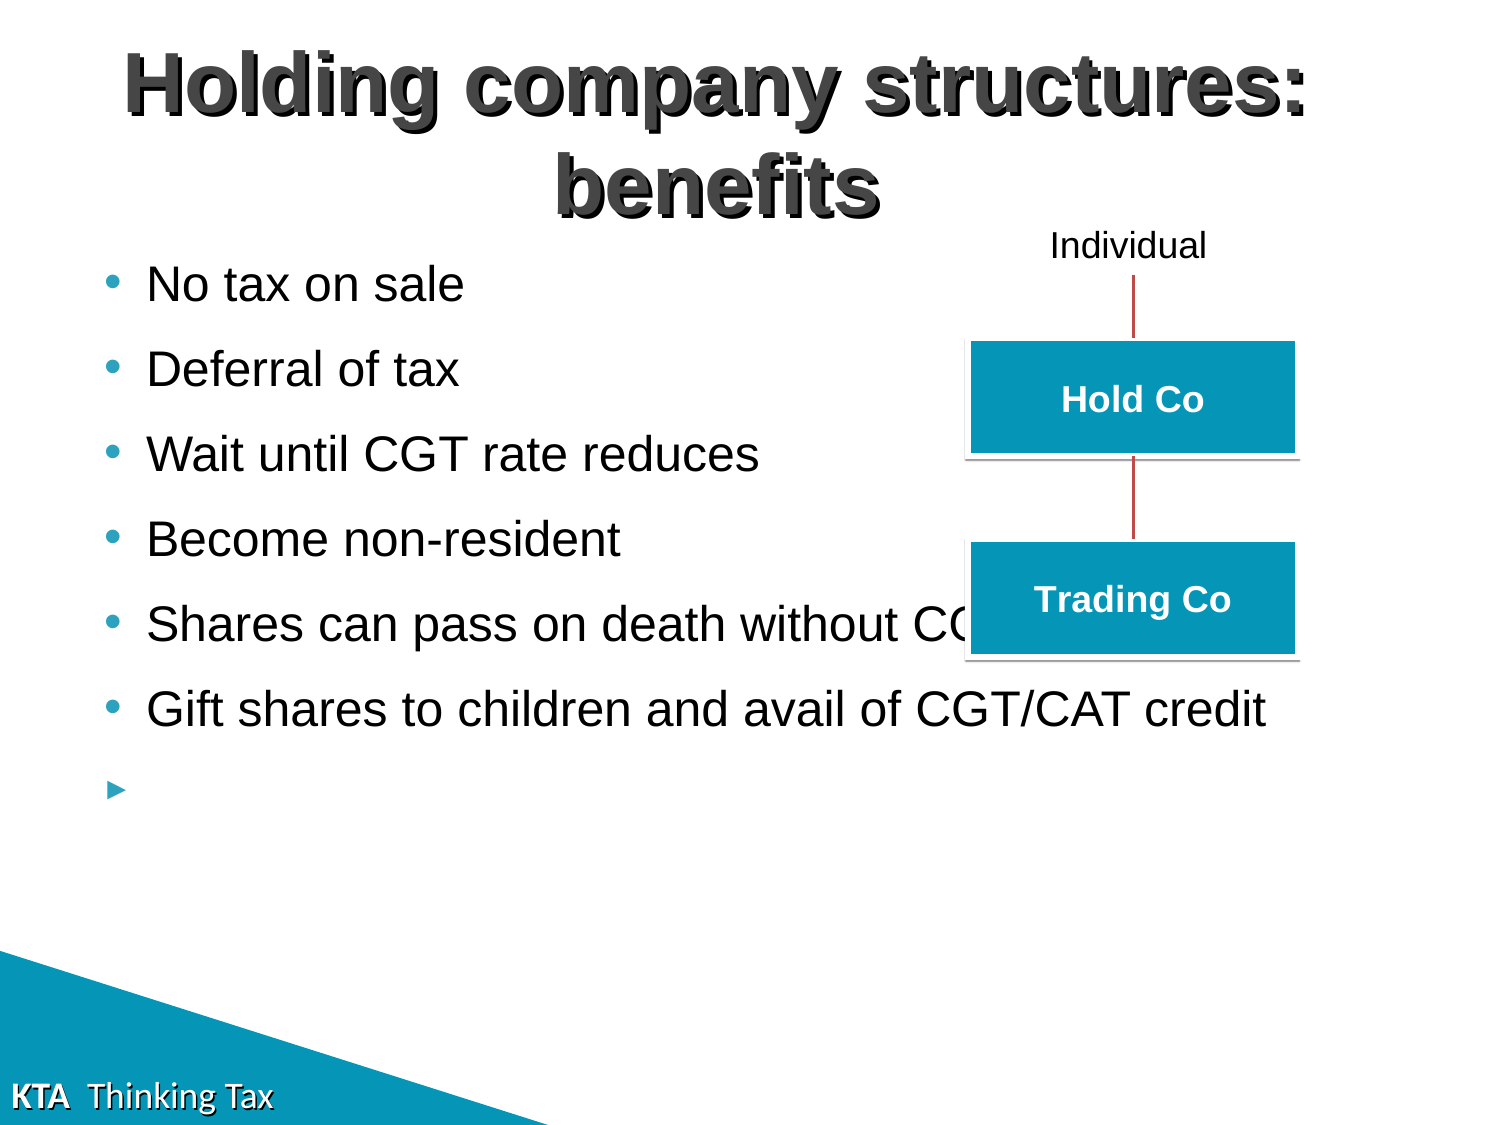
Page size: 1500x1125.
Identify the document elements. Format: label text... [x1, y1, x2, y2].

text_box Individual [1015, 213, 1252, 275]
text_box Trading Co [968, 539, 1299, 657]
text_box Hold Co [968, 338, 1299, 456]
title Holding company structures: benefits [41, 19, 1392, 207]
list No tax on sale Deferral of tax Wait until CGT rate reduces Become non-resident Shares can pass on death without CGT Gift shares to children and avail of CGT/CAT credit [53, 243, 1404, 987]
